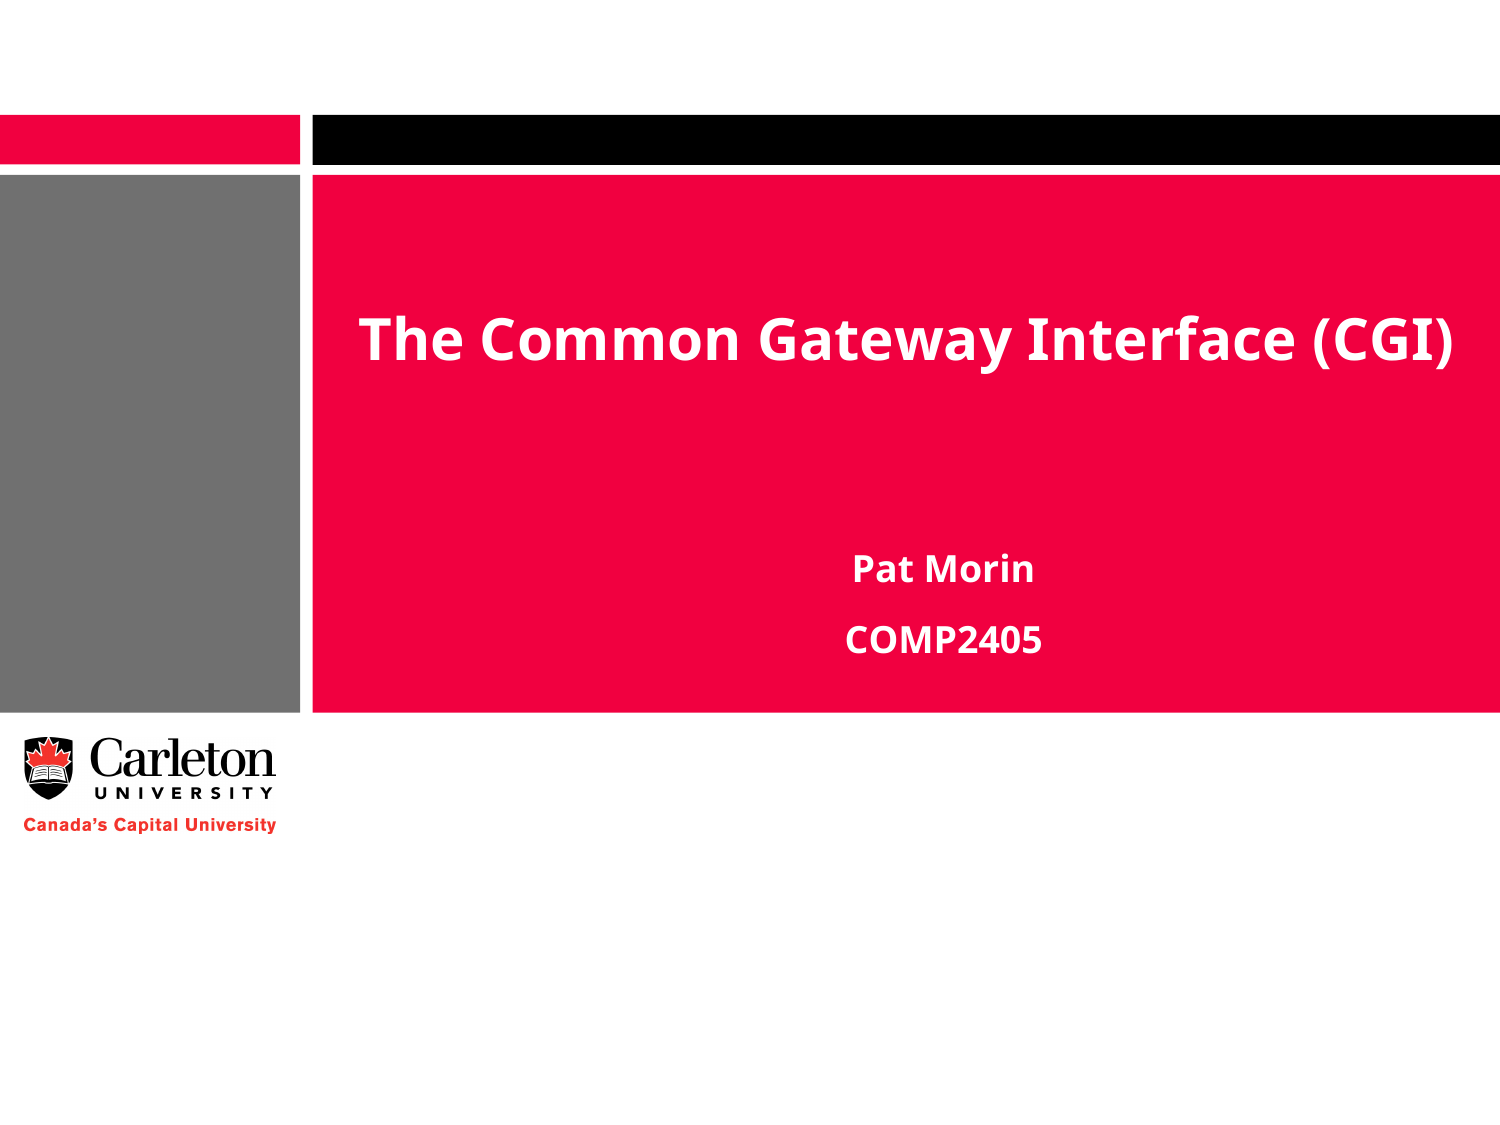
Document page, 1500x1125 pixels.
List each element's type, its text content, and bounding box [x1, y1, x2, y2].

subtitle Pat Morin COMP2405 [312, 524, 1500, 716]
picture [24, 737, 276, 834]
title The Common Gateway Interface (CGI) [312, 174, 1500, 501]
